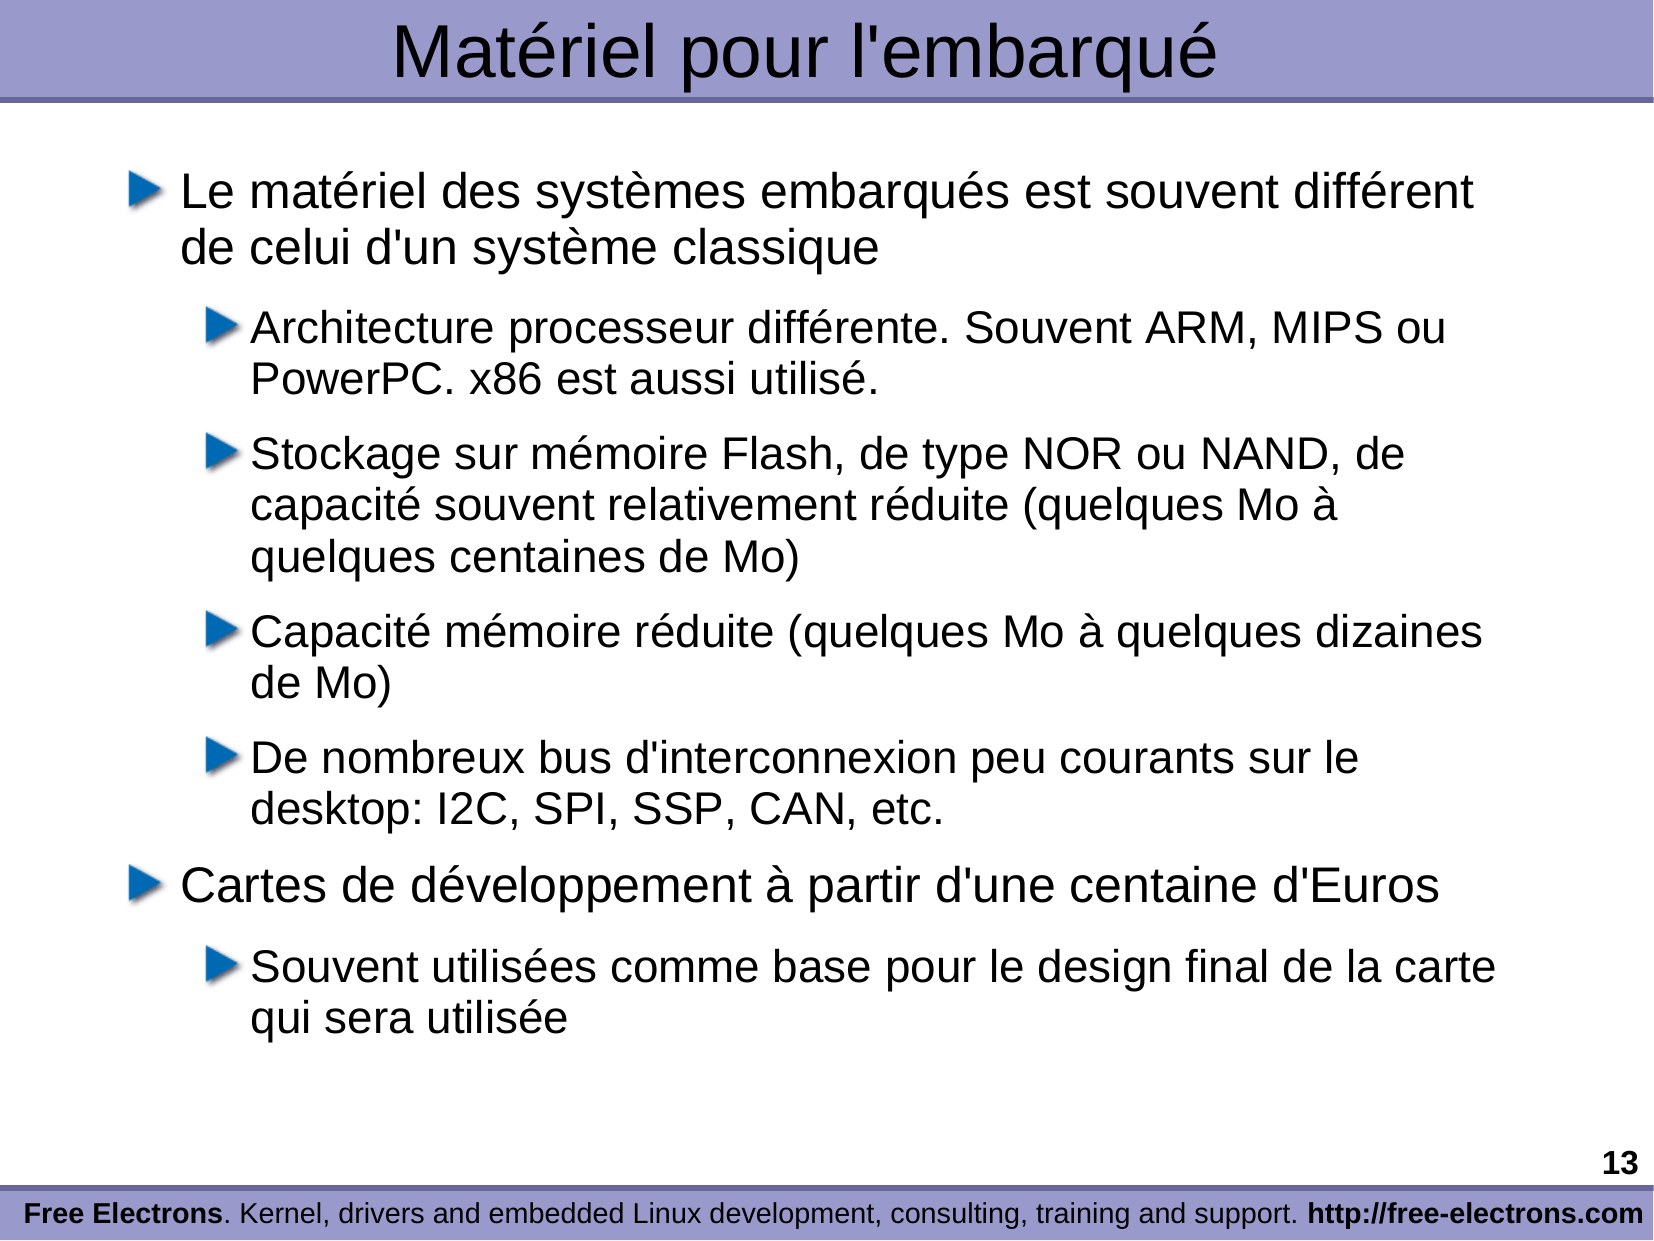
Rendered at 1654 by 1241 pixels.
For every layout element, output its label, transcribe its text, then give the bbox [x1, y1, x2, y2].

list Le matériel des systèmes embarqués est souvent différent de celui d'un système classique Architecture processeur différente. Souvent ARM, MIPS ou PowerPC. x86 est aussi utilisé. Stockage sur mémoire Flash, de type NOR ou NAND, de capacité souvent relativement réduite (quelques Mo à quelques centaines de Mo) Capacité mémoire réduite (quelques Mo à quelques dizaines de Mo) De nombreux bus d'interconnexion peu courants sur le desktop: I2C, SPI, SSP, CAN, etc. Cartes de développement à partir d'une centaine d'Euros Souvent utilisées comme base pour le design final de la carte qui sera utilisée [109, 163, 1515, 1126]
title Matériel pour l'embarqué [60, 4, 1551, 98]
